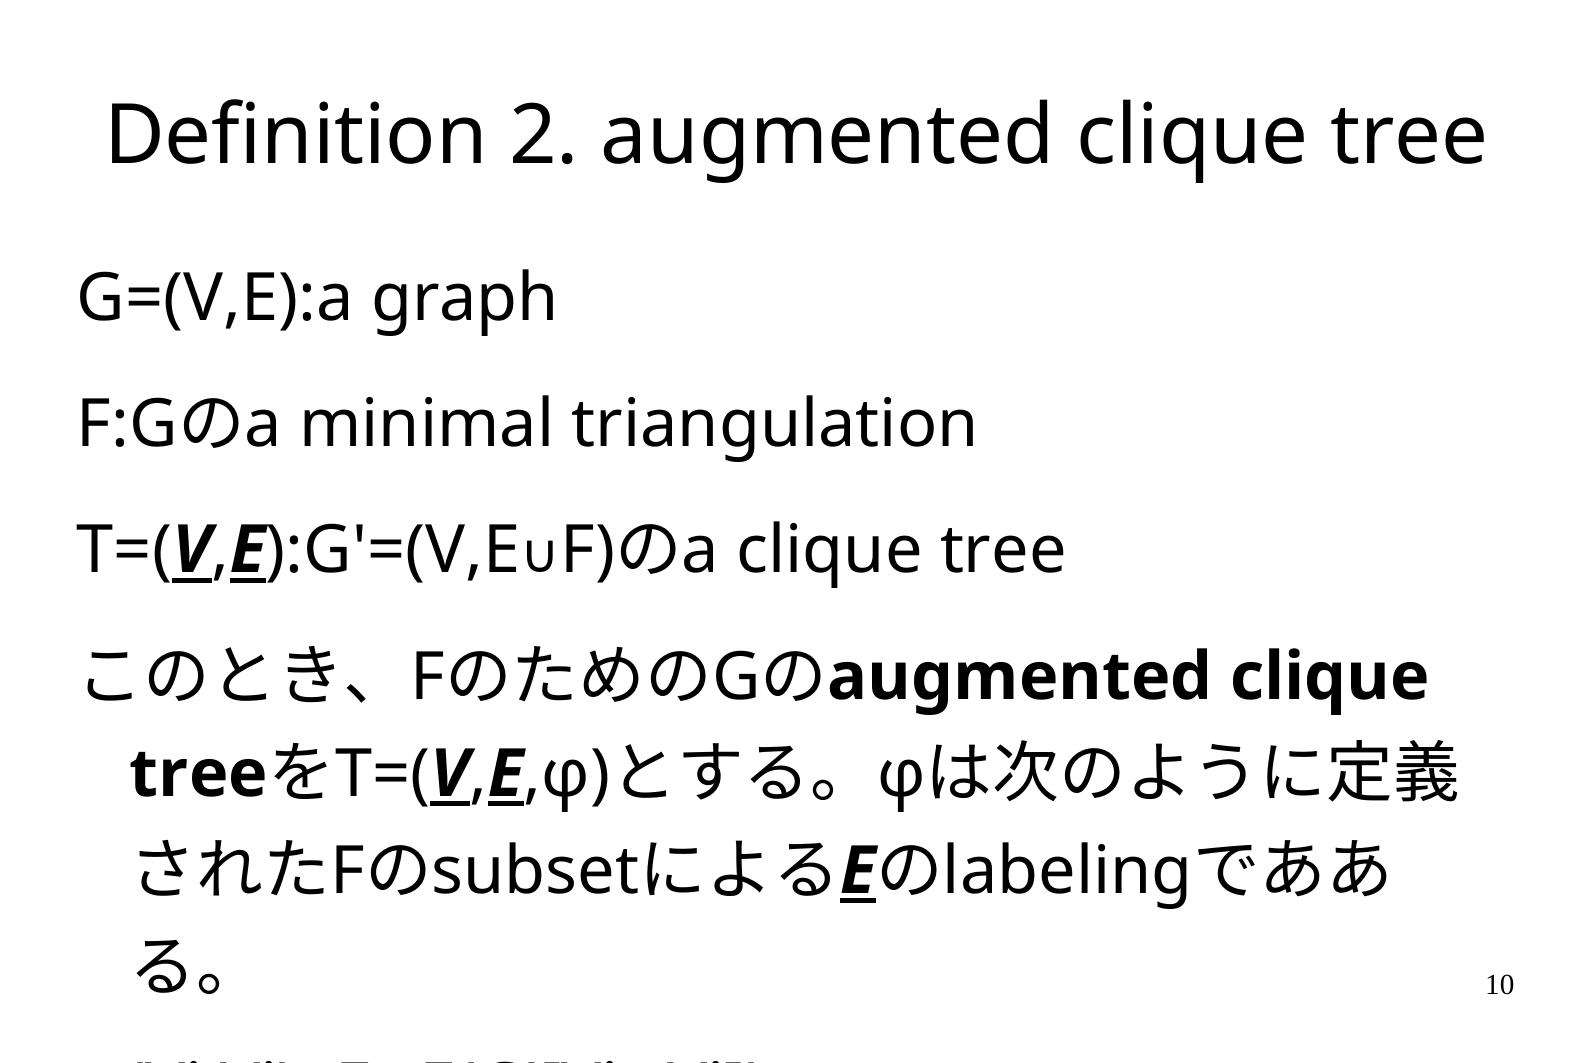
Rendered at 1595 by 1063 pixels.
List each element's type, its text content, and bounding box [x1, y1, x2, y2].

list G=(V,E):a graph F:Gのa minimal triangulation T=(V,E):G'=(V,E∪F)のa clique tree このとき、FのためのGのaugmented clique treeをT=(V,E,φ)とする。φは次のように定義されたFのsubsetによるEのlabelingであある。 φ(Vi,Vj)=F∩E(G'[Vi∩Vj]) G'[U]はV(G')のsubset UによってinduceされたG'のsubgraph [59, 248, 1515, 1063]
title Definition 2. augmented clique tree [59, 49, 1536, 213]
